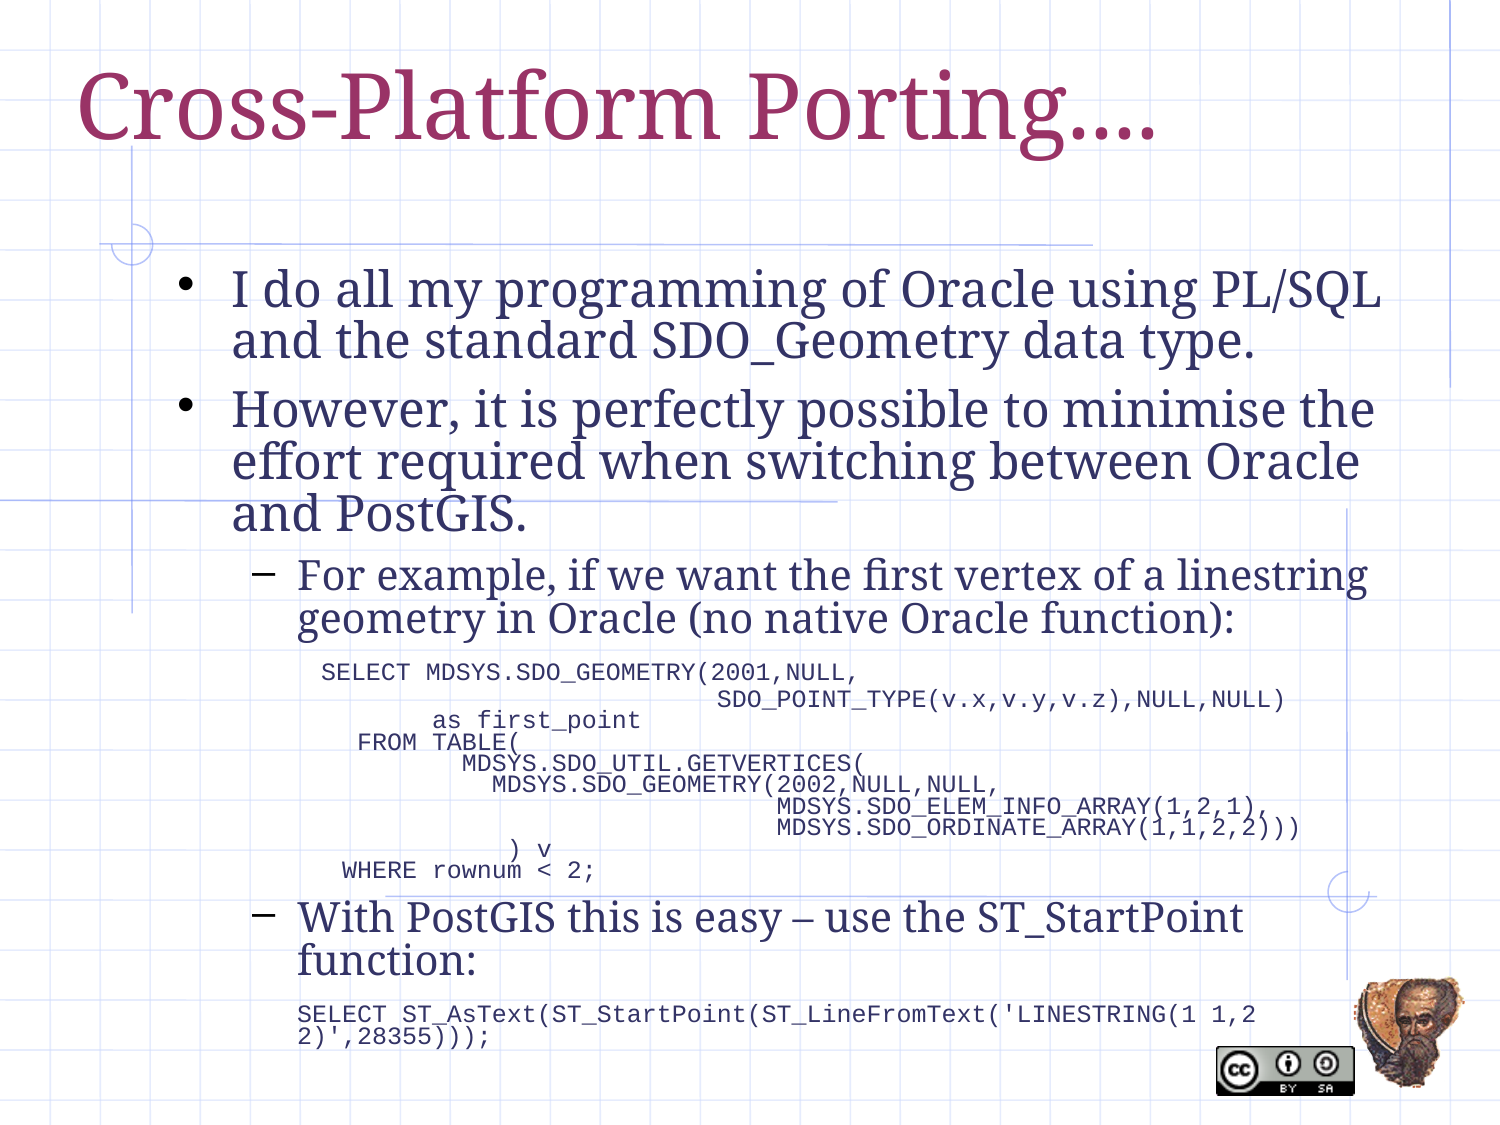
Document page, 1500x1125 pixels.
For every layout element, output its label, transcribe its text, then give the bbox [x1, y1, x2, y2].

picture [1216, 976, 1465, 1096]
title Cross-Platform Porting.... [74, 45, 1424, 177]
list I do all my programming of Oracle using PL/SQL and the standard SDO_Geometry data type. However, it is perfectly possible to minimise the effort required when switching between Oracle and PostGIS. For example, if we want the first vertex of a linestring geometry in Oracle (no native Oracle function): SELECT MDSYS.SDO_GEOMETRY(2001,NULL, SDO_POINT_TYPE(v.x,v.y,v.z),NULL,NULL) as first_point FROM TABLE( MDSYS.SDO_UTIL.GETVERTICES( MDSYS.SDO_GEOMETRY(2002,NULL,NULL, MDSYS.SDO_ELEM_INFO_ARRAY(1,2,1), MDSYS.SDO_ORDINATE_ARRAY(1,1,2,2))) ) v WHERE rownum < 2; With PostGIS this is easy – use the ST_StartPoint function: SELECT ST_AsText(ST_StartPoint(ST_LineFromText('LINESTRING(1 1,2 2)',28355))); [177, 265, 1417, 1043]
